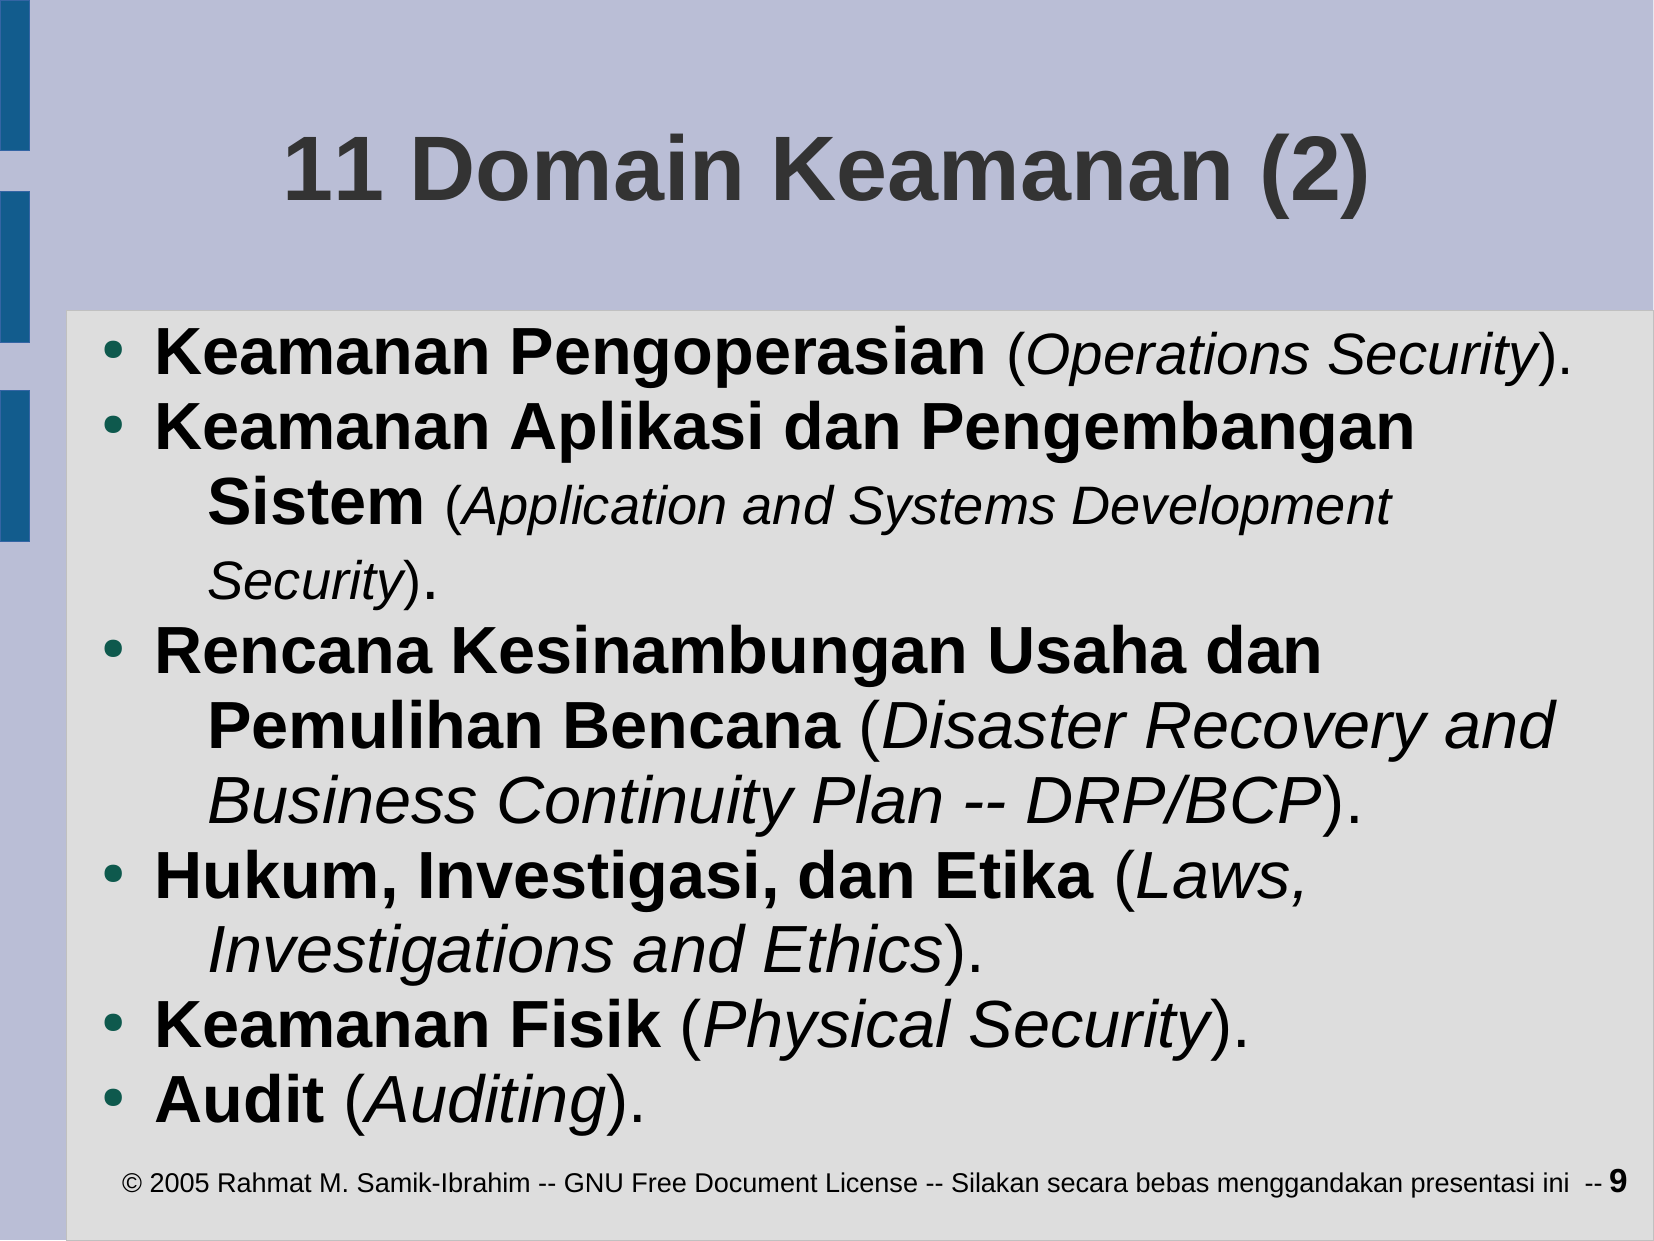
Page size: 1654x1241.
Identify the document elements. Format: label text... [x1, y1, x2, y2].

list Keamanan Pengoperasian (Operations Security). Keamanan Aplikasi dan Pengembangan Sistem (Application and Systems Development Security). Rencana Kesinambungan Usaha dan Pemulihan Bencana (Disaster Recovery and Business Continuity Plan -- DRP/BCP). Hukum, Investigasi, dan Etika (Laws, Investigations and Ethics). Keamanan Fisik (Physical Security). Audit (Auditing). [65, 314, 1605, 1096]
title 11 Domain Keamanan (2) [121, 65, 1534, 273]
